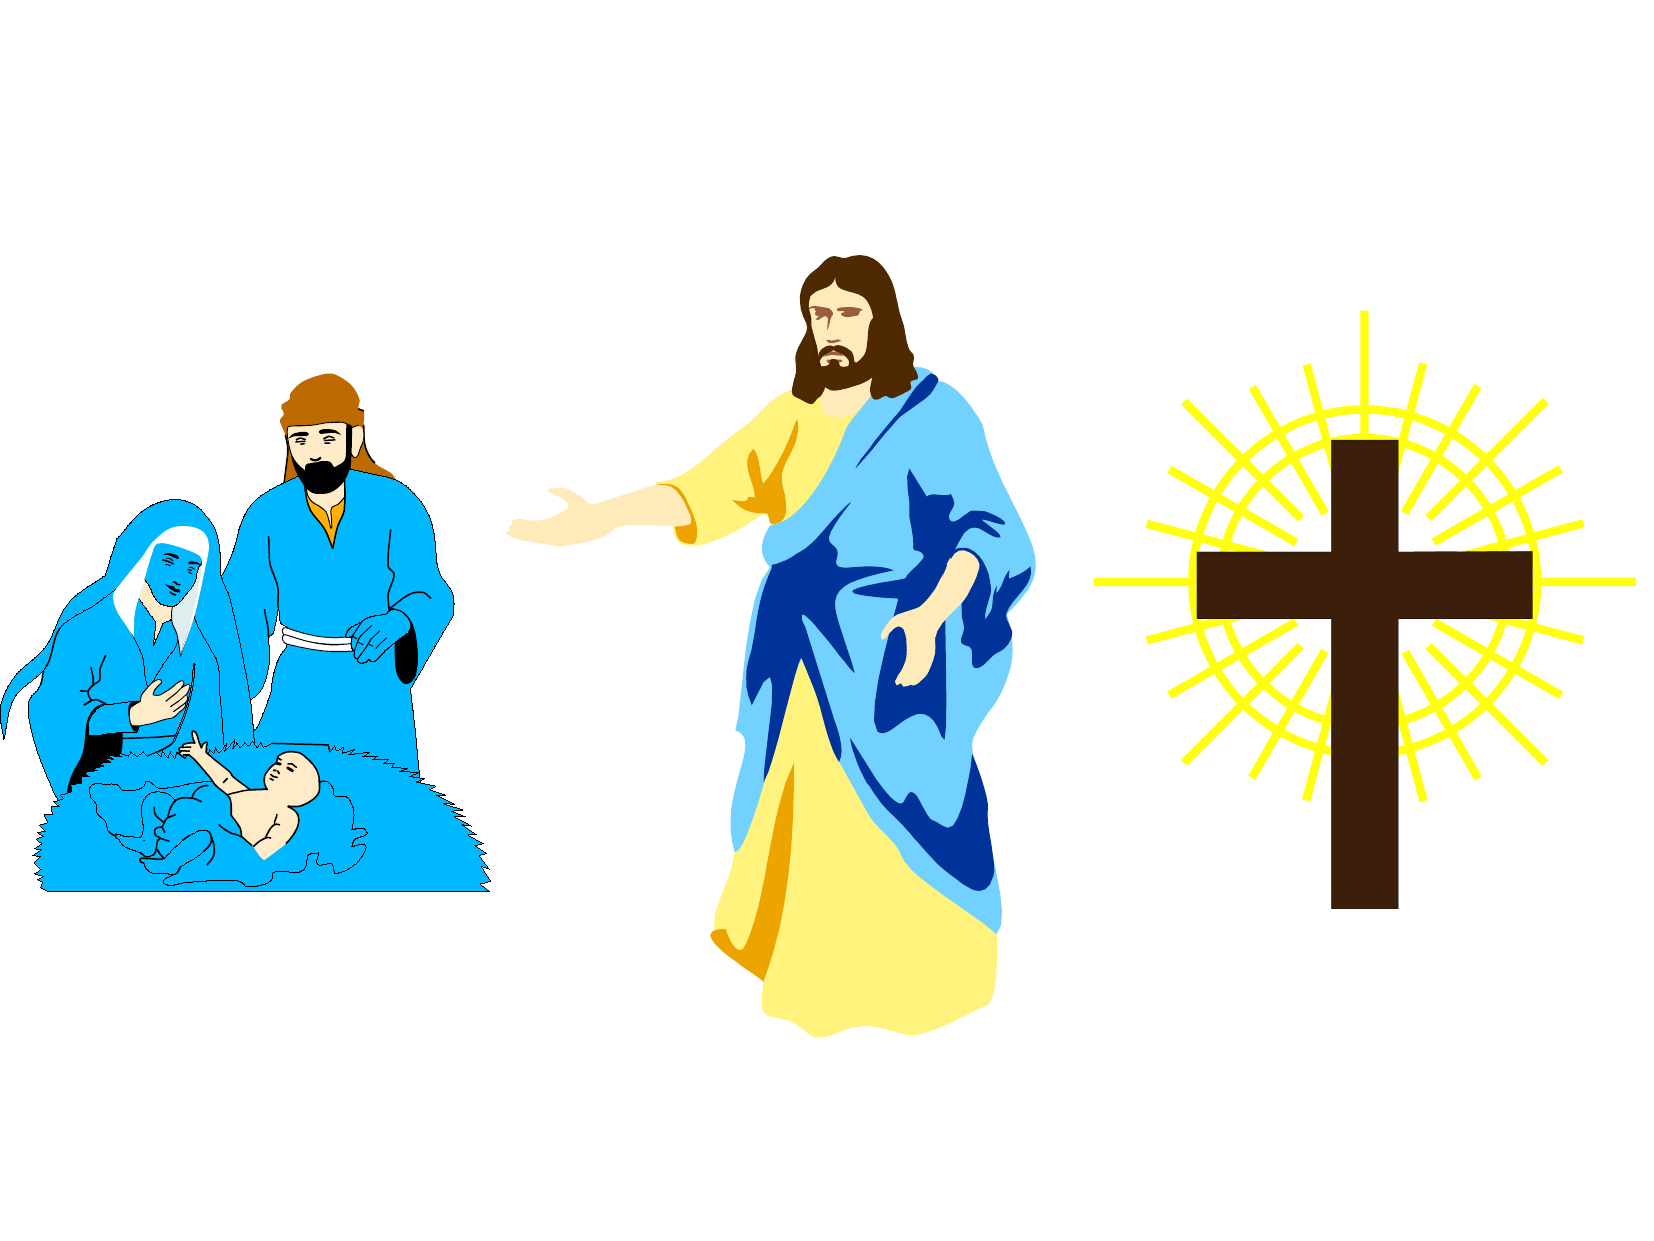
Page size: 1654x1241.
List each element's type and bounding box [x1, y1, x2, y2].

picture [506, 255, 1036, 1038]
picture [1093, 310, 1636, 909]
text_box [0, 373, 491, 892]
